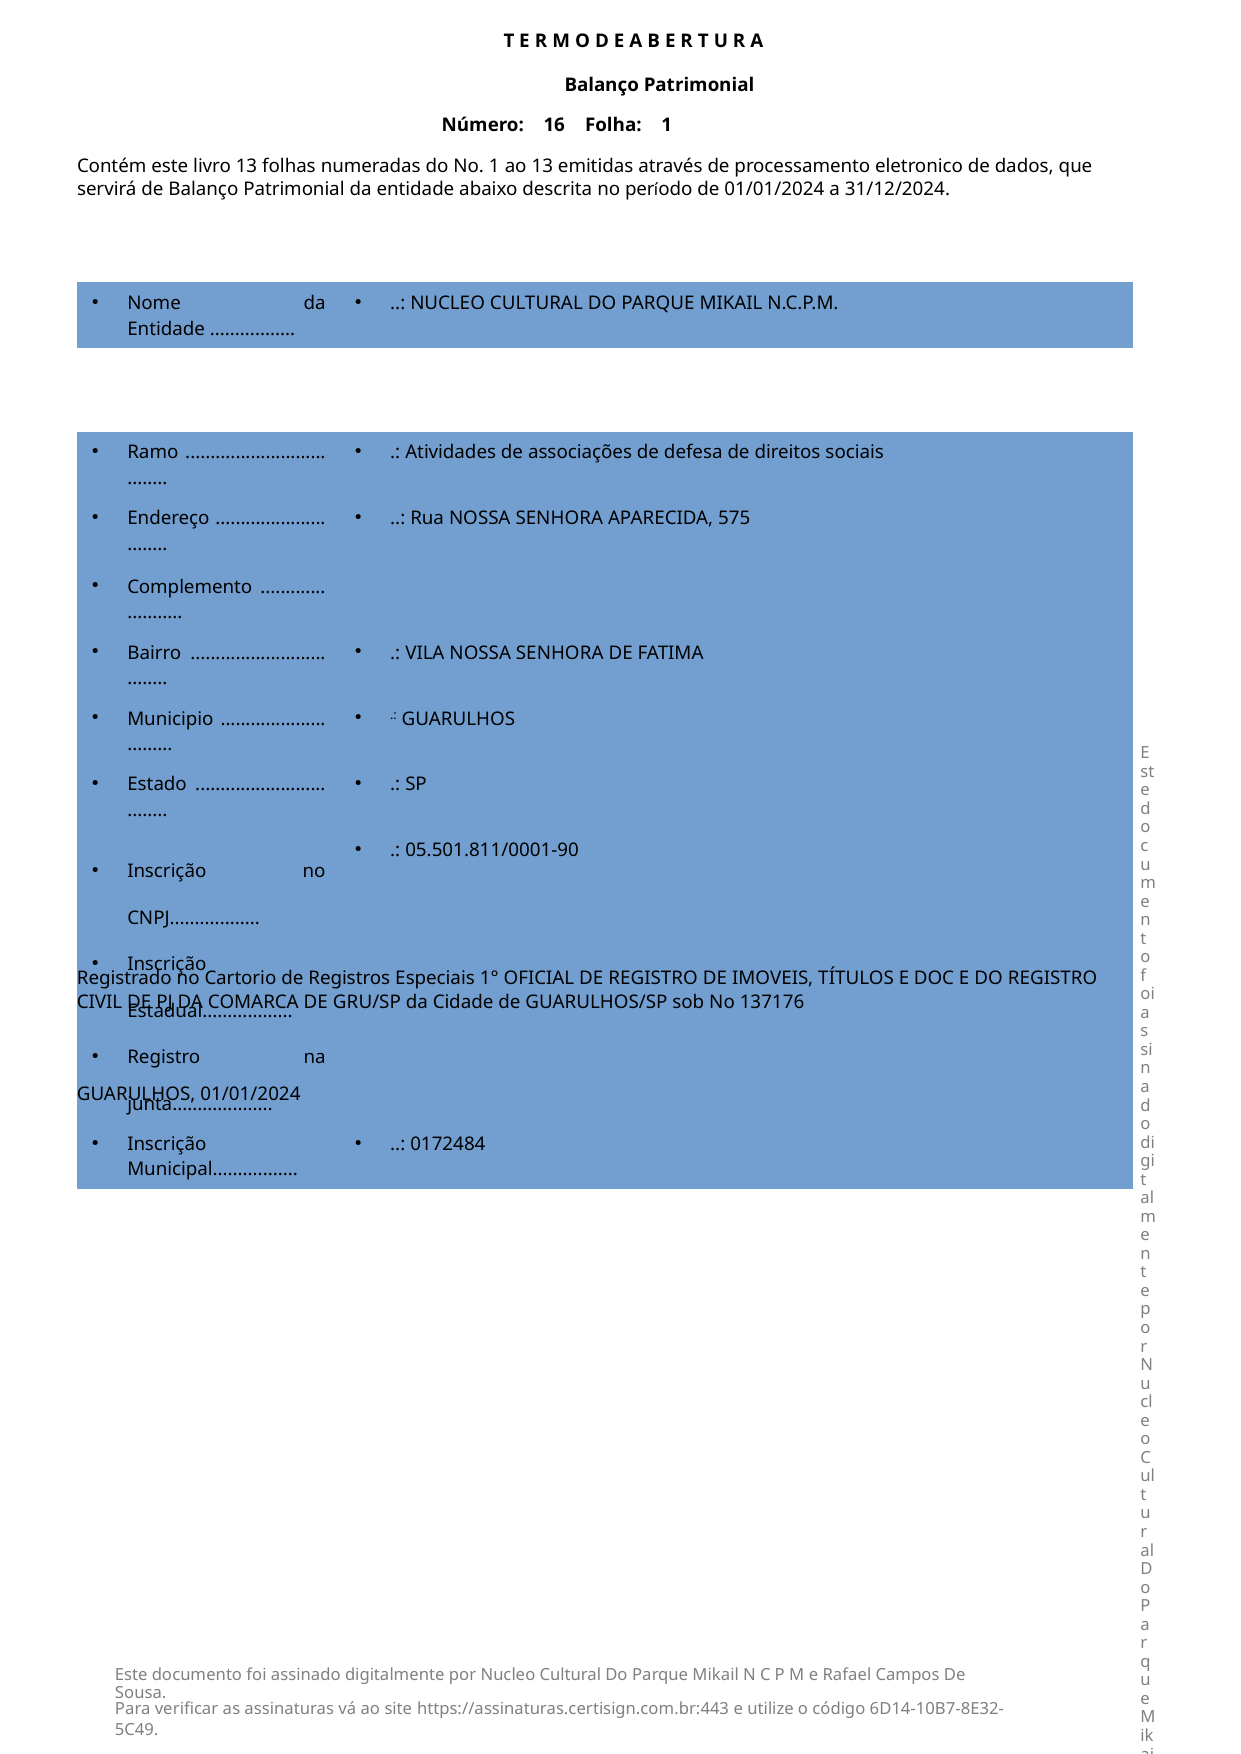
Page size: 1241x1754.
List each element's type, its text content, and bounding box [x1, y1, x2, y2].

table_cell Estado .................................. [77, 763, 340, 829]
table_cell .: GUARULHOS [340, 698, 1133, 763]
text_box Registrado no Cartorio de Registros Especiais 1° OFICIAL DE REGISTRO DE IMOVEIS, TÍTULOS E DOC E DO REGISTRO CIVIL DE PJ DA COMARCA DE GRU/SP da Cidade de GUARULHOS/SP sob No 137176 GUARULHOS, 01/01/2024 [77, 965, 1103, 1144]
table_cell ..: Rua NOSSA SENHORA APARECIDA, 575 [340, 497, 1133, 632]
table_cell .: VILA NOSSA SENHORA DE FATIMA [340, 632, 1133, 698]
table_cell ..: 0172484 [340, 1123, 1133, 1189]
table_cell .: 05.501.811/0001-90 [340, 829, 1133, 1123]
text_box T E R M O D E A B E R T U R A [504, 28, 815, 49]
table_cell Bairro ................................... [77, 632, 340, 698]
table_cell Inscrição Municipal................. [77, 1144, 340, 1189]
table_cell Inscrição no CNPJ.................. Inscrição Estadual.................. Registro na junta.................... [77, 829, 340, 965]
table_cell .: SP [340, 763, 1133, 829]
text_box Este documento foi assinado digitalmente por Nucleo Cultural Do Parque Mikail N C P M e Rafael Campos De Sousa. Para verificar as assinaturas vá ao site https://assinaturas.certisign.com.br:443 e utilize o código 6D14-10B7-8E32-5C49. [115, 1665, 1010, 1705]
text_box Este documento foi assinado digitalmente por Nucleo Cultural Do Parque Mikail N C P M e Rafael Campos De Sousa. Para verificar as assinaturas vá ao site https://assinaturas.certisign.com.br:443 e utilize o código 6D14-10B7-8E32-5C49. [1140, 744, 1180, 1639]
table_header ..: NUCLEO CULTURAL DO PARQUE MIKAIL N.C.P.M. [340, 282, 1133, 348]
table_header Nome da Entidade ................. [77, 282, 340, 348]
text_box Balanço Patrimonial Número: 16 Folha: 1 Contém este livro 13 folhas numeradas do No. 1 ao 13 emitidas através de processamento eletronico de dados, que servirá de Balanço Patrimonial da entidade abaixo descrita no período de 01/01/2024 a 31/12/2024. [77, 73, 1133, 214]
table_cell Municipio .............................. [77, 698, 340, 763]
table_cell Endereço .............................. Complemento ........................ [77, 497, 340, 632]
table_header .: Atividades de associações de defesa de direitos sociais [340, 432, 1133, 497]
table_header Ramo .................................... [77, 432, 340, 497]
